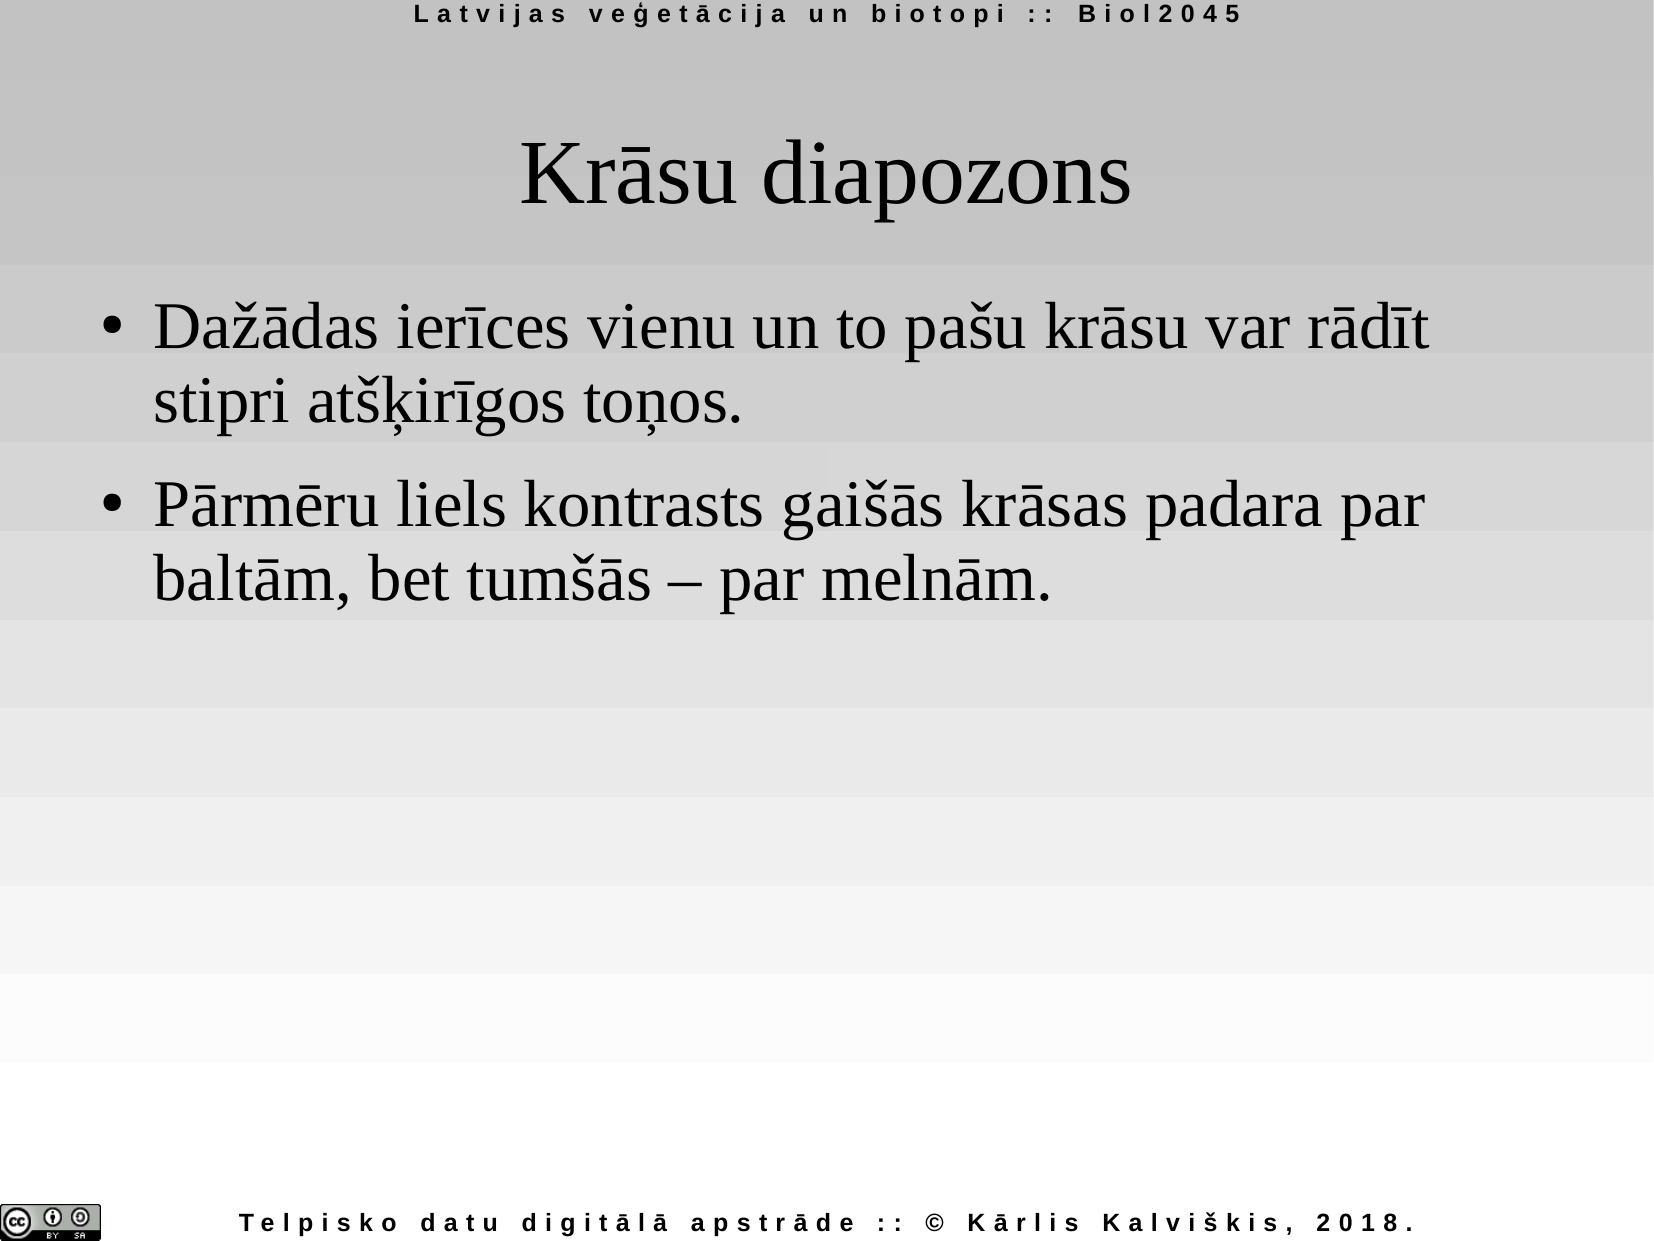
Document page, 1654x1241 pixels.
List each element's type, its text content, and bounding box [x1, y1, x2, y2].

title Krāsu diapozons [29, 49, 1625, 296]
list Dažādas ierīces vienu un to pašu krāsu var rādīt stipri atšķirīgos toņos. Pārmēru liels kontrasts gaišās krāsas padara par baltām, bet tumšās – par melnām. [82, 289, 1571, 1113]
picture [0, 0, 1654, 1241]
